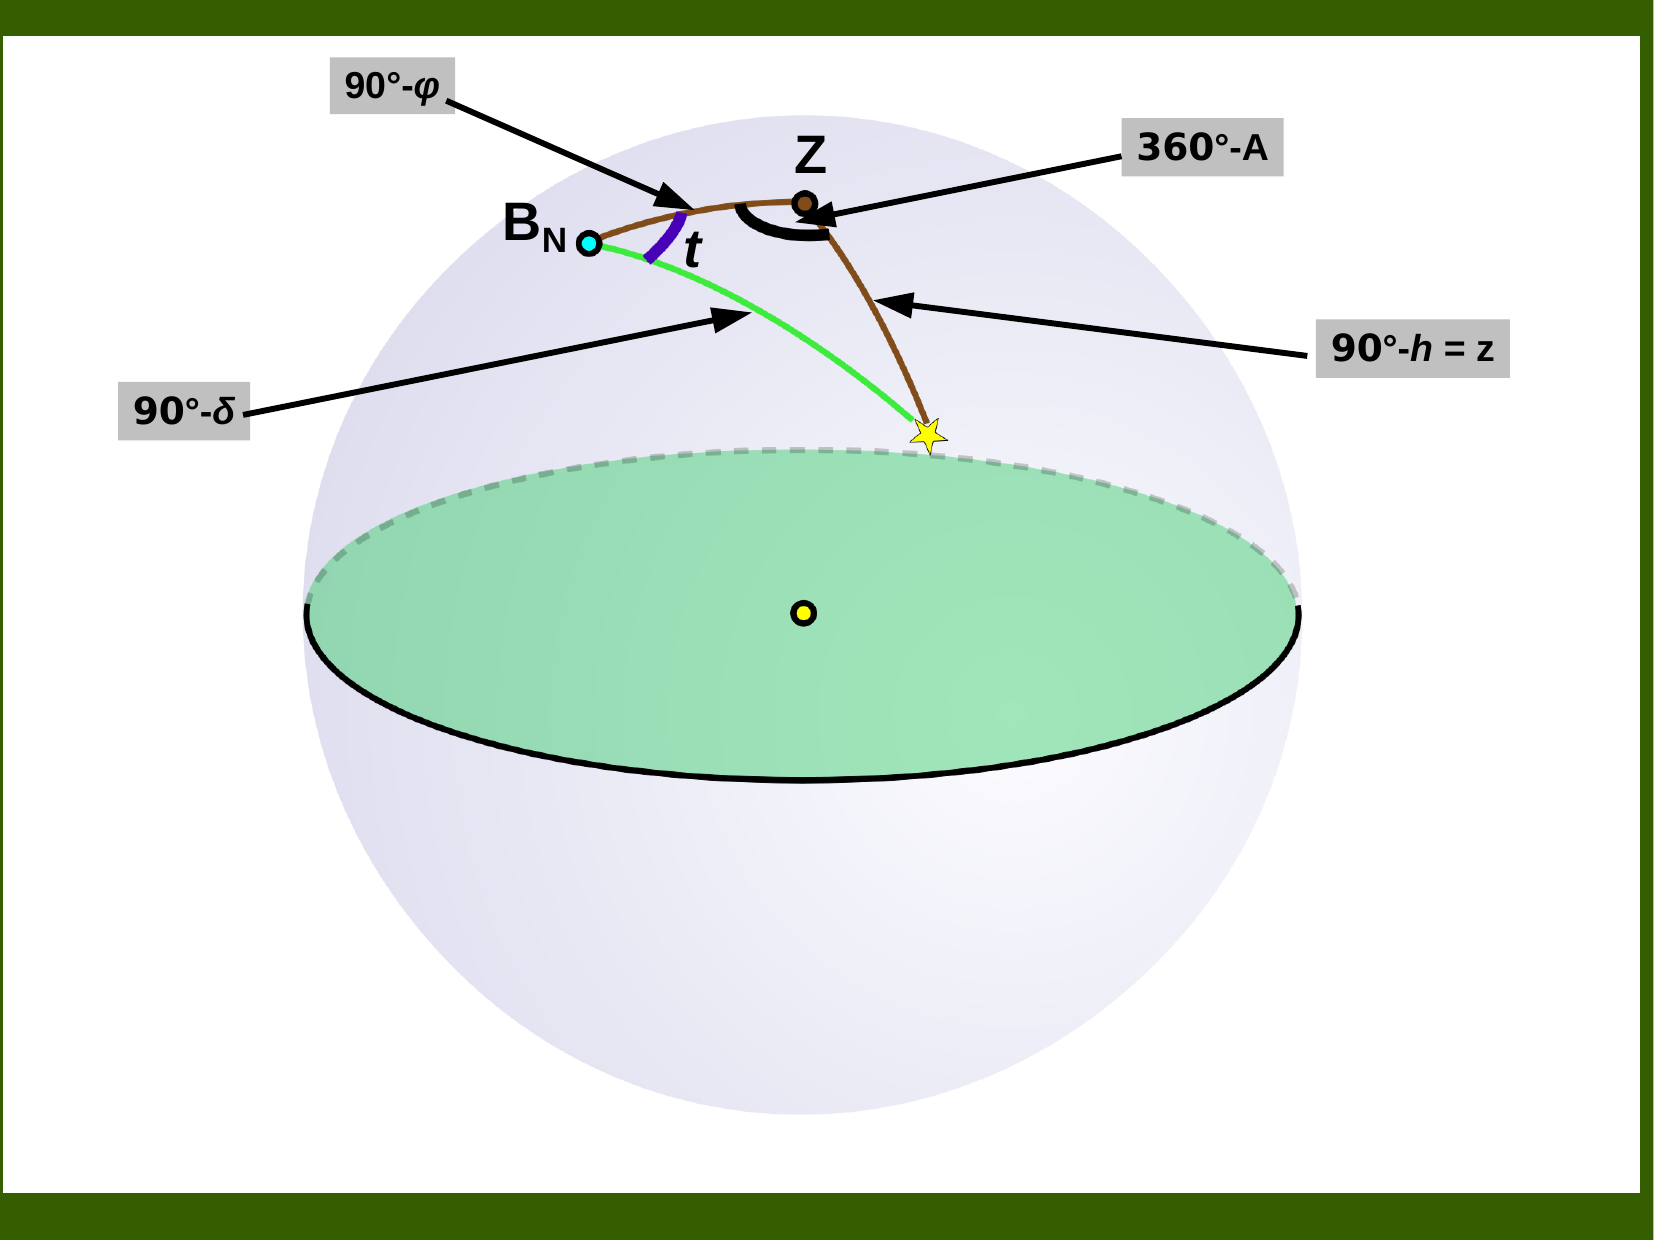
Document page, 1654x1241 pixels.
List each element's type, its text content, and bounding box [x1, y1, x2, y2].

picture [3, 36, 1640, 1193]
text_box BN [487, 184, 583, 268]
text_box 90°-δ [118, 381, 251, 441]
text_box 360°-A [1121, 118, 1284, 177]
text_box 90°-h = z [1315, 319, 1510, 378]
text_box t [668, 211, 717, 287]
text_box Z [779, 116, 843, 193]
text_box 90°-φ [329, 57, 456, 115]
